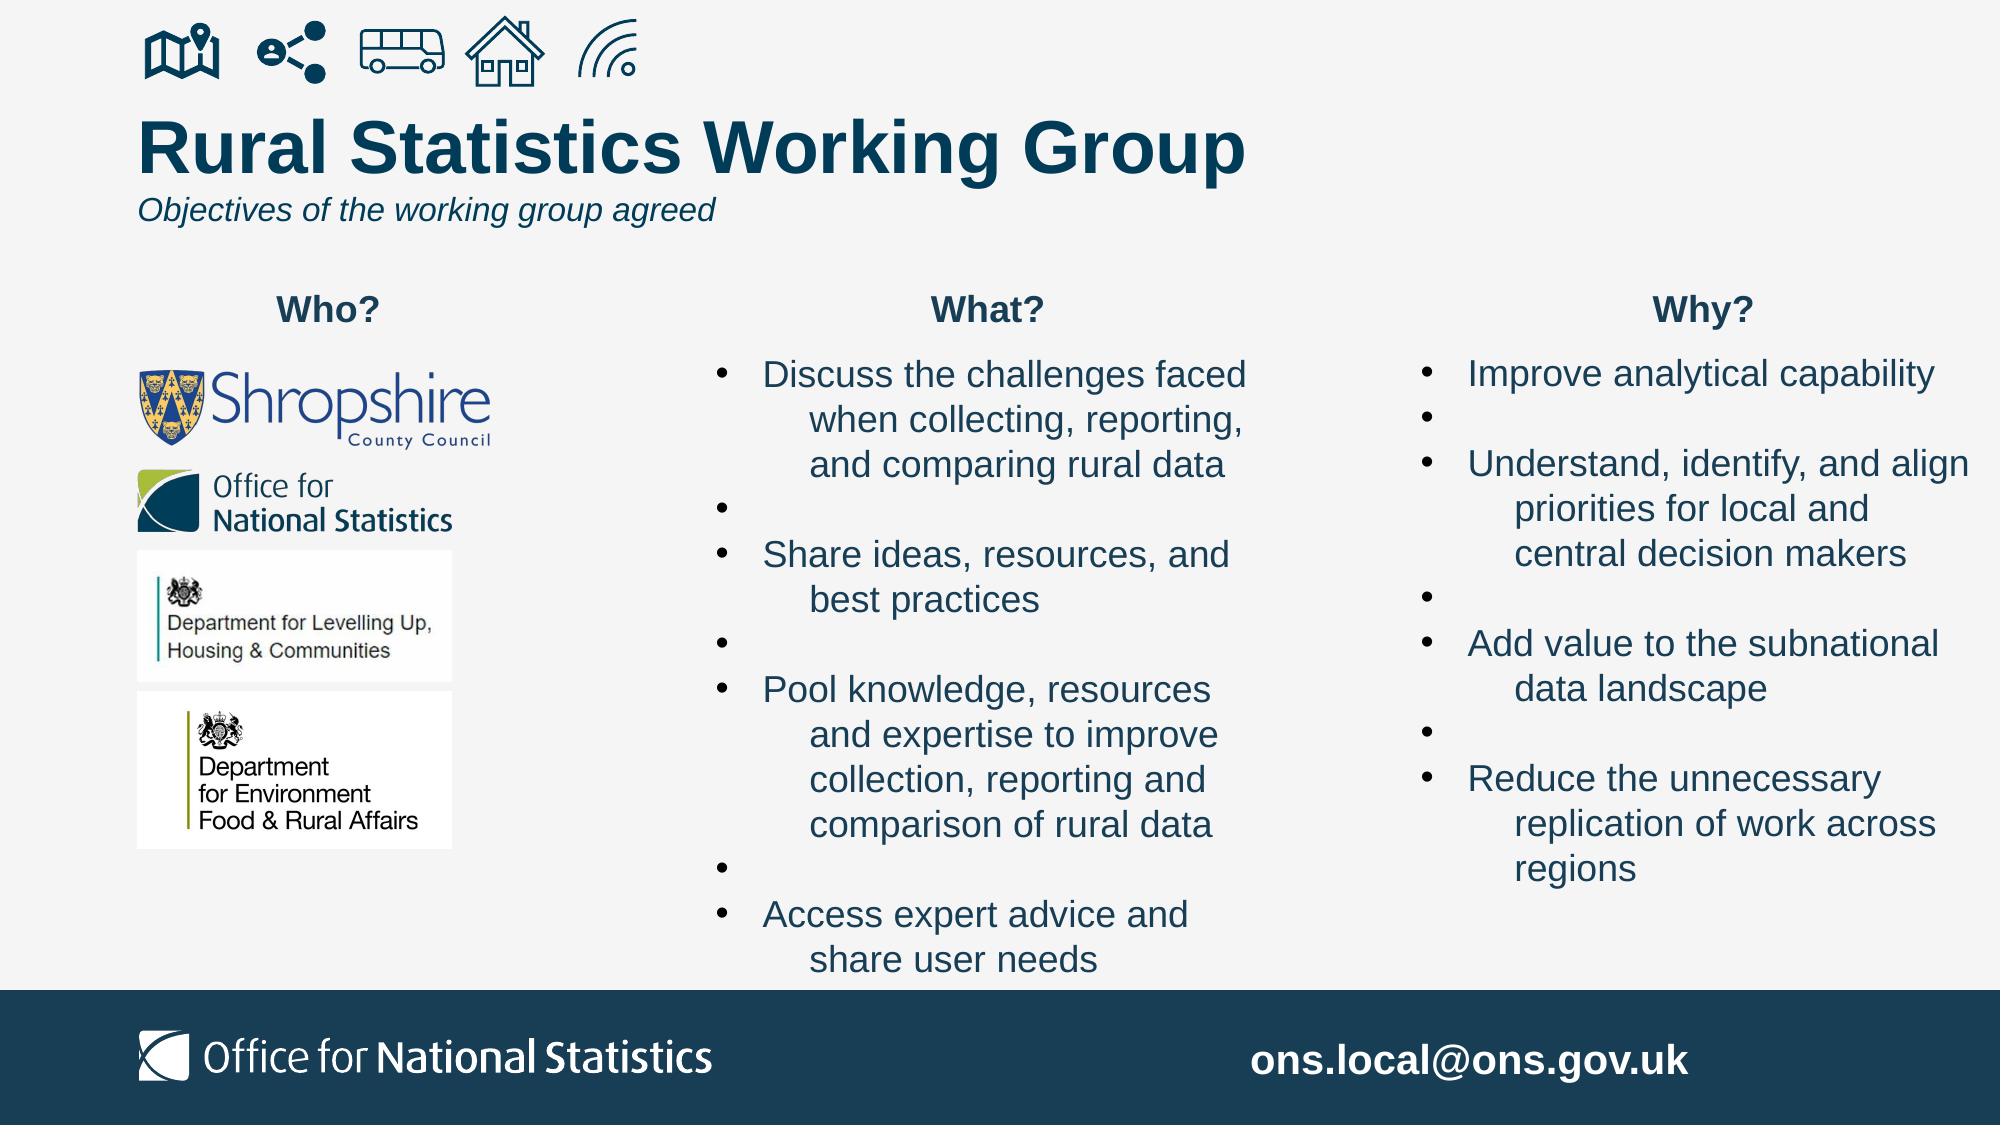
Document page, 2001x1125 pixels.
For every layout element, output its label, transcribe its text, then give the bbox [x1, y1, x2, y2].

text_box What? [930, 276, 1066, 336]
picture [355, 7, 449, 95]
title Rural Statistics Working Group Objectives of the working group agreed [137, 105, 1863, 231]
picture [137, 691, 452, 849]
text_box Why? [1652, 276, 1788, 336]
text_box Improve analytical capability Understand, identify, and align priorities for local and central decision makers Add value to the subnational data landscape Reduce the unnecessary replication of work across regions [1420, 336, 1990, 897]
picture [272, 517, 280, 529]
picture [137, 469, 452, 532]
picture [166, 527, 182, 532]
text_box Who? [276, 276, 412, 338]
picture [561, 0, 654, 93]
text_box Discuss the challenges faced when collecting, reporting, and comparing rural data Share ideas, resources, and best practices Pool knowledge, resources and expertise to improve collection, reporting and comparison of rural data Access expert advice and share user needs [715, 336, 1285, 988]
picture [458, 4, 552, 98]
text_box ons.local@ons.gov.uk [1235, 1025, 1866, 1086]
picture [137, 550, 452, 682]
picture [236, 0, 347, 102]
picture [137, 366, 490, 453]
picture [137, 9, 227, 93]
